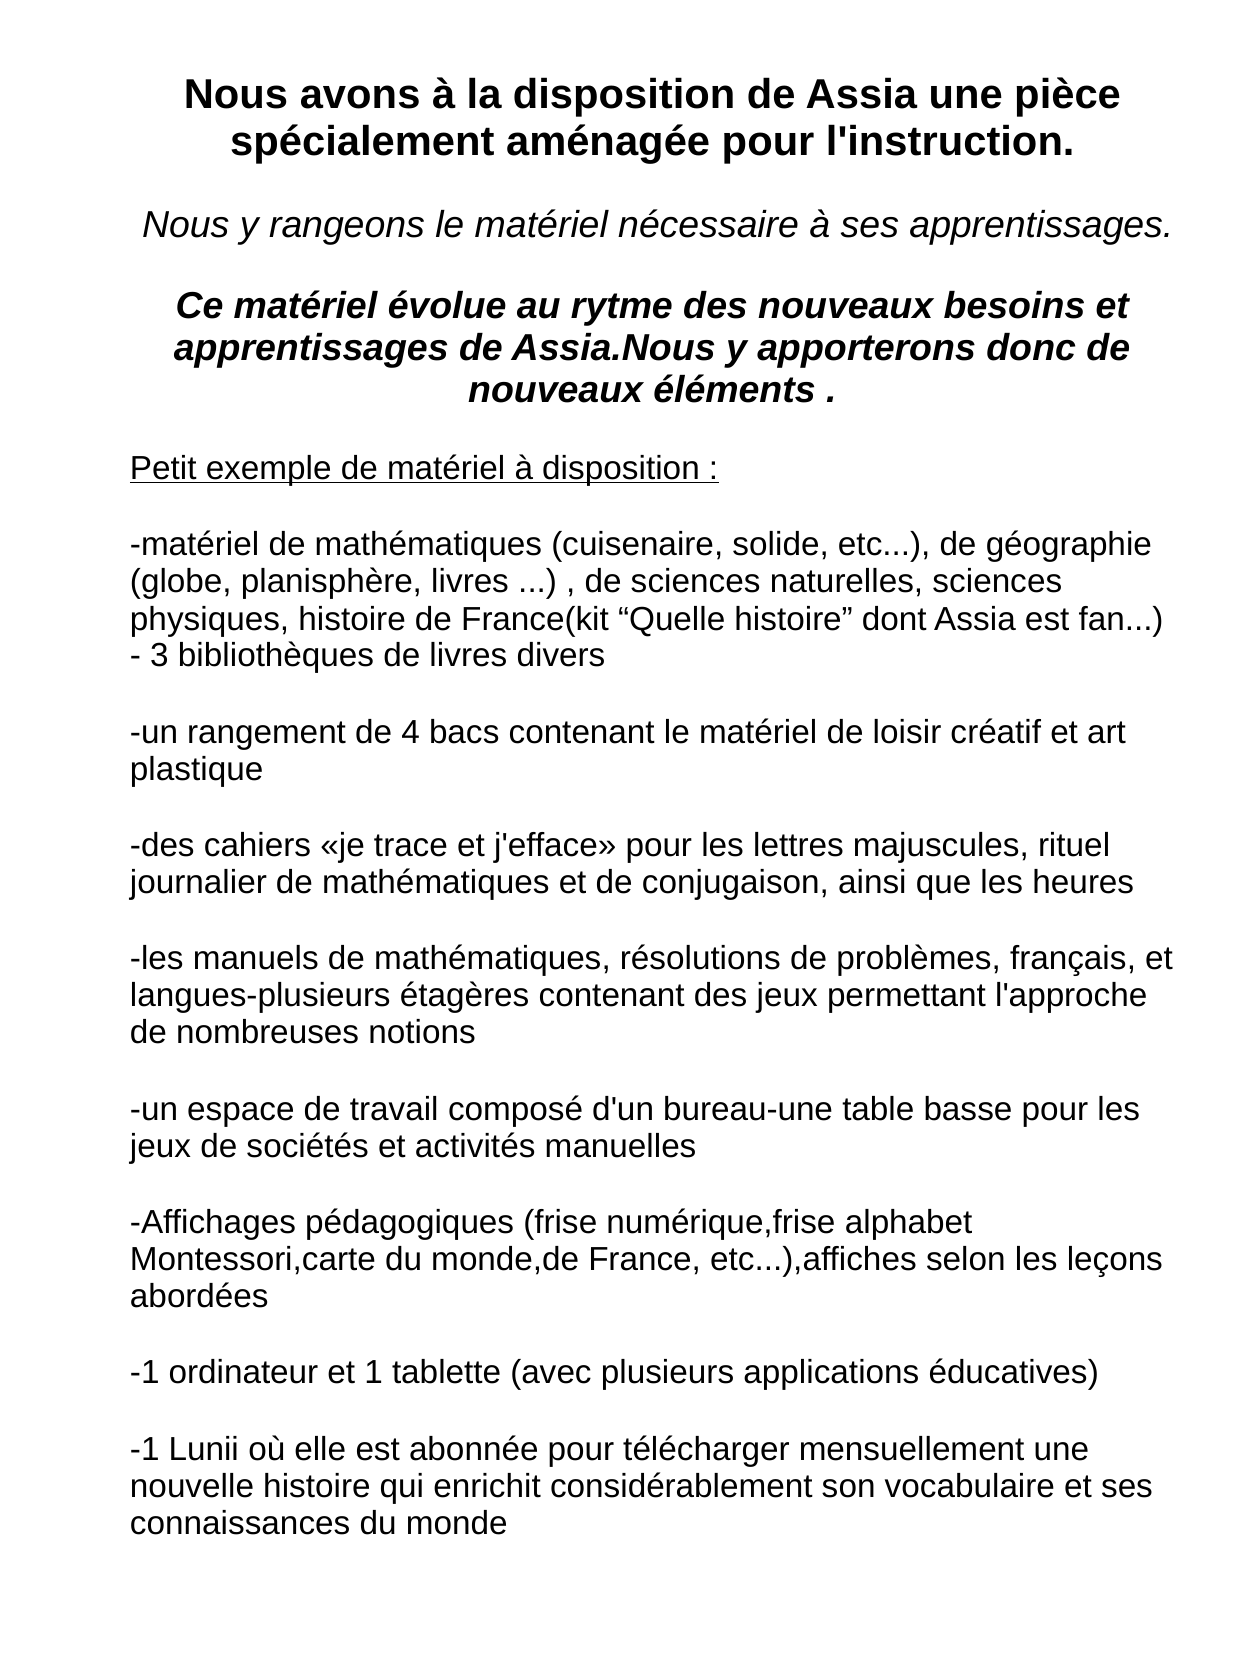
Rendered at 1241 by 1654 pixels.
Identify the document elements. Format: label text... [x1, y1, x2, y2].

list Nous avons à la disposition de Assia une pièce spécialement aménagée pour l'instruction. Nous y rangeons le matériel nécessaire à ses apprentissages. Ce matériel évolue au rytme des nouveaux besoins et apprentissages de Assia.Nous y apporterons donc de nouveaux éléments . Petit exemple de matériel à disposition : -matériel de mathématiques (cuisenaire, solide, etc...), de géographie (globe, planisphère, livres ...) , de sciences naturelles, sciences physiques, histoire de France(kit “Quelle histoire” dont Assia est fan...) - 3 bibliothèques de livres divers -un rangement de 4 bacs contenant le matériel de loisir créatif et art plastique -des cahiers «je trace et j'efface» pour les lettres majuscules, rituel journalier de mathématiques et de conjugaison, ainsi que les heures -les manuels de mathématiques, résolutions de problèmes, français, et langues-plusieurs étagères contenant des jeux permettant l'approche de nombreuses notions -un espace de travail composé d'un bureau-une table basse pour les jeux de sociétés et activités manuelles -Affichages pédagogiques (frise numérique,frise alphabet Montessori,carte du monde,de France, etc...),affiches selon les leçons abordées -1 ordinateur et 1 tablette (avec plusieurs applications éducatives) -1 Lunii où elle est abonnée pour télécharger mensuellement une nouvelle histoire qui enrichit considérablement son vocabulaire et ses connaissances du monde [59, 70, 1176, 1552]
